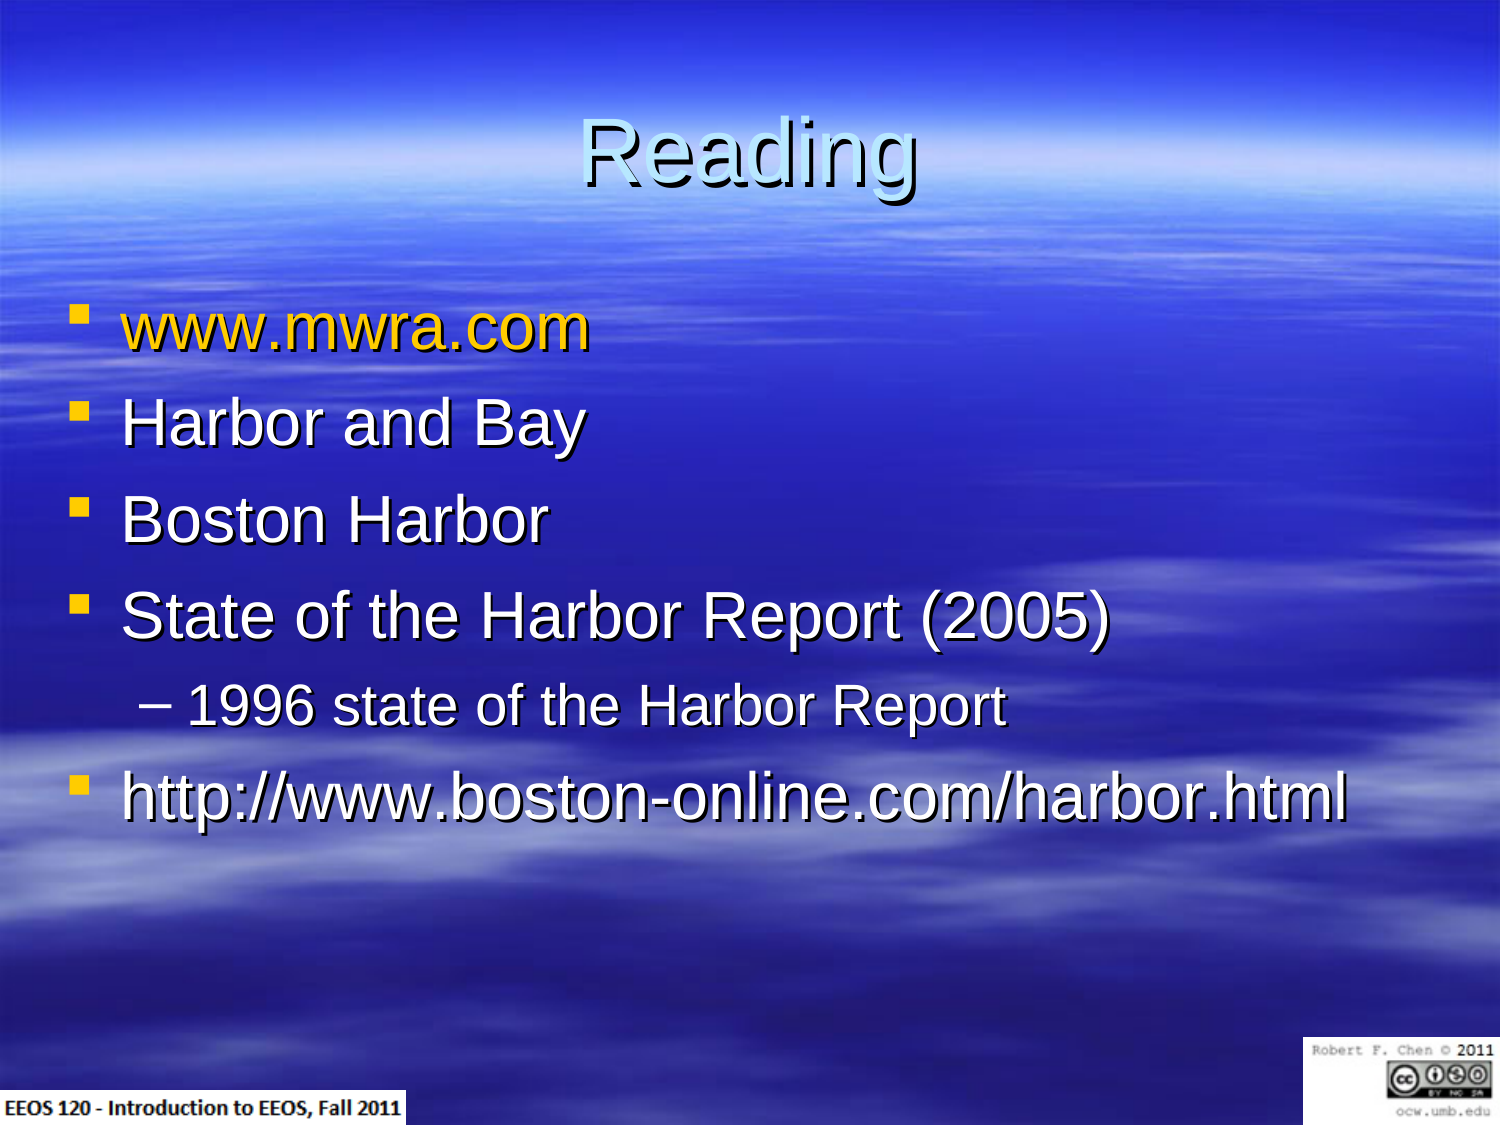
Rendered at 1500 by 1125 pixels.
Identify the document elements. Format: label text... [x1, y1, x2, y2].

picture [0, 0, 1500, 1125]
list www.mwra.com Harbor and Bay Boston Harbor State of the Harbor Report (2005) 1996 state of the Harbor Report http://www.boston-online.com/harbor.html [49, 274, 1451, 1001]
title Reading [49, 37, 1446, 255]
